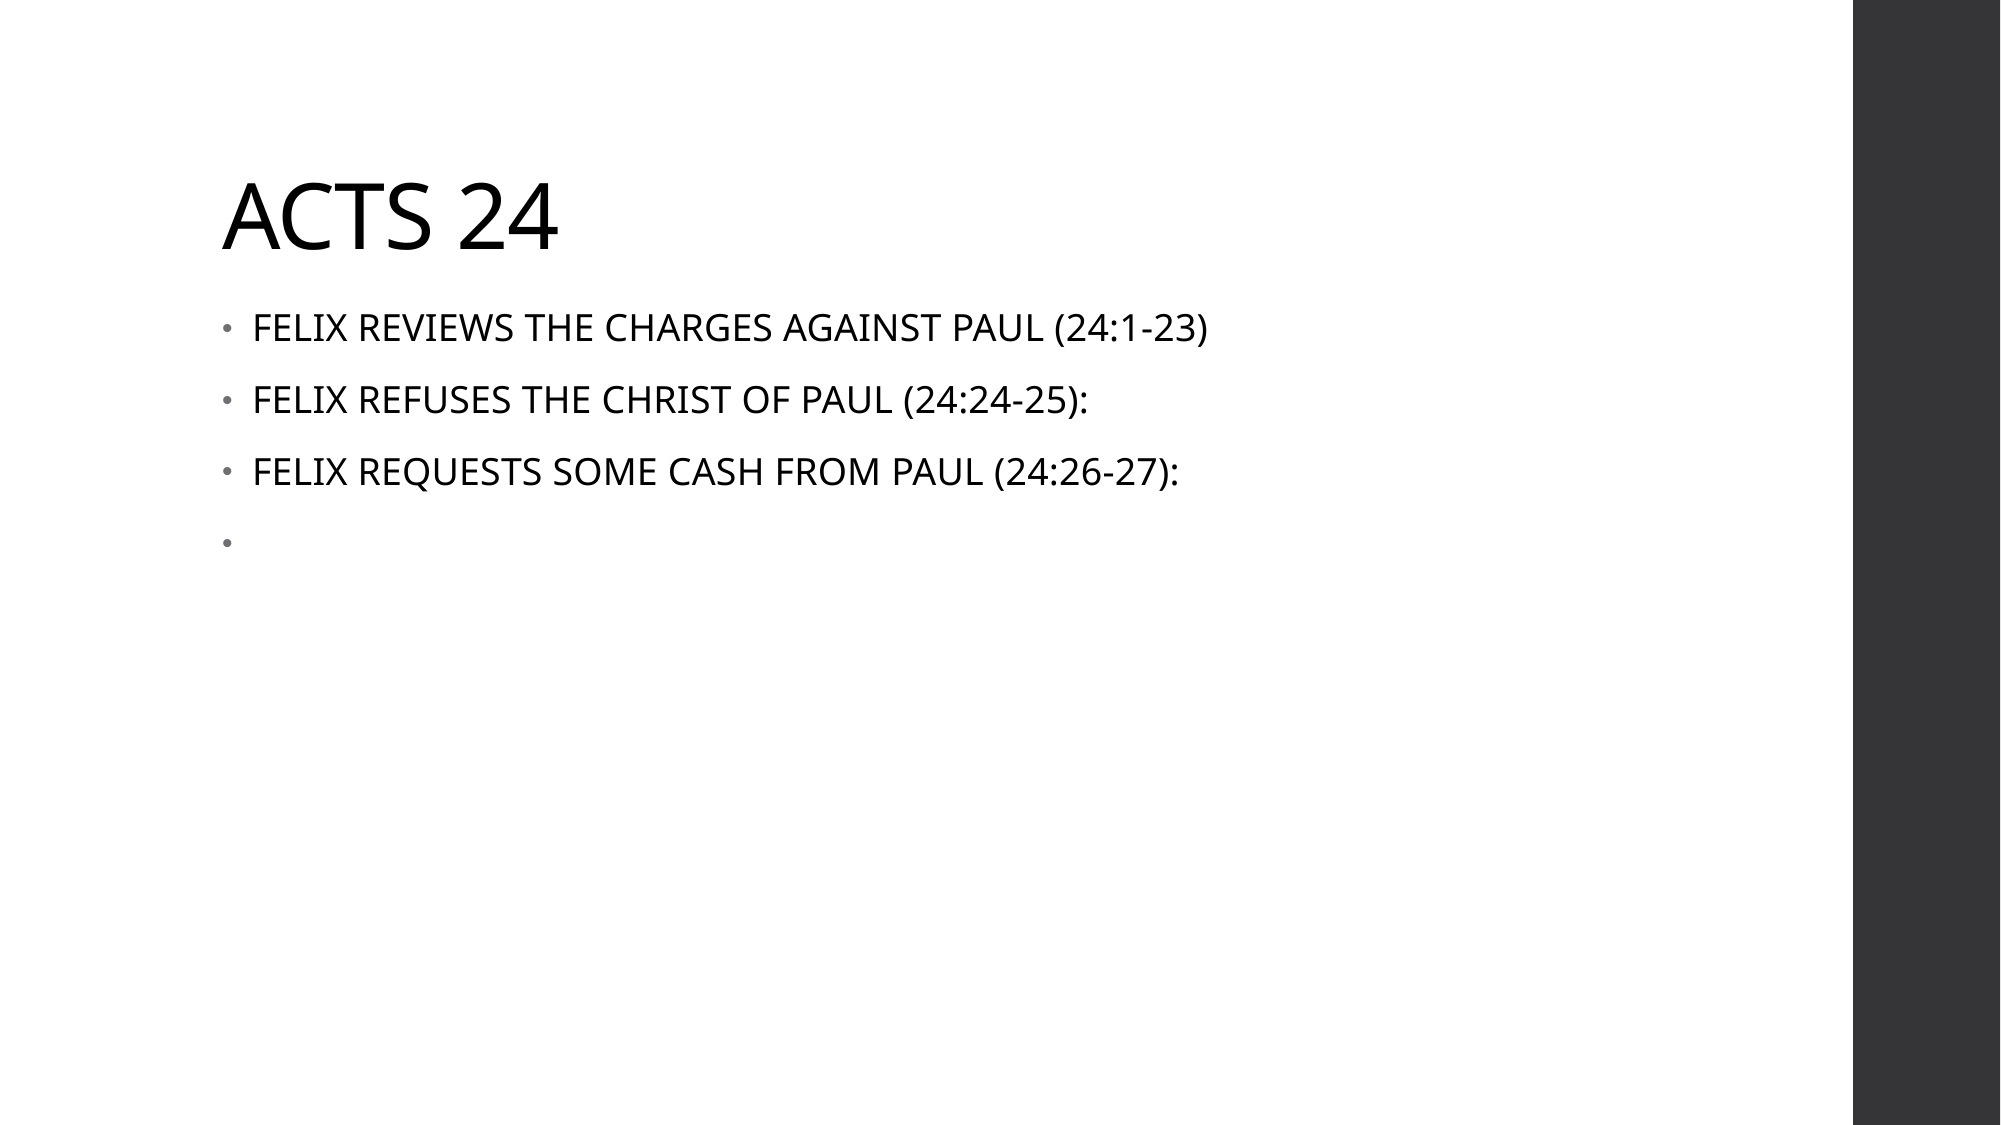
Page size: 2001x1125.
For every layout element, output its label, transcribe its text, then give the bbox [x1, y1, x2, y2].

title ACTS 24 [206, 60, 1797, 278]
list FELIX REVIEWS THE CHARGES AGAINST PAUL (24:1-23) FELIX REFUSES THE CHRIST OF PAUL (24:24-25): FELIX REQUESTS SOME CASH FROM PAUL (24:26-27): [206, 299, 1617, 1014]
